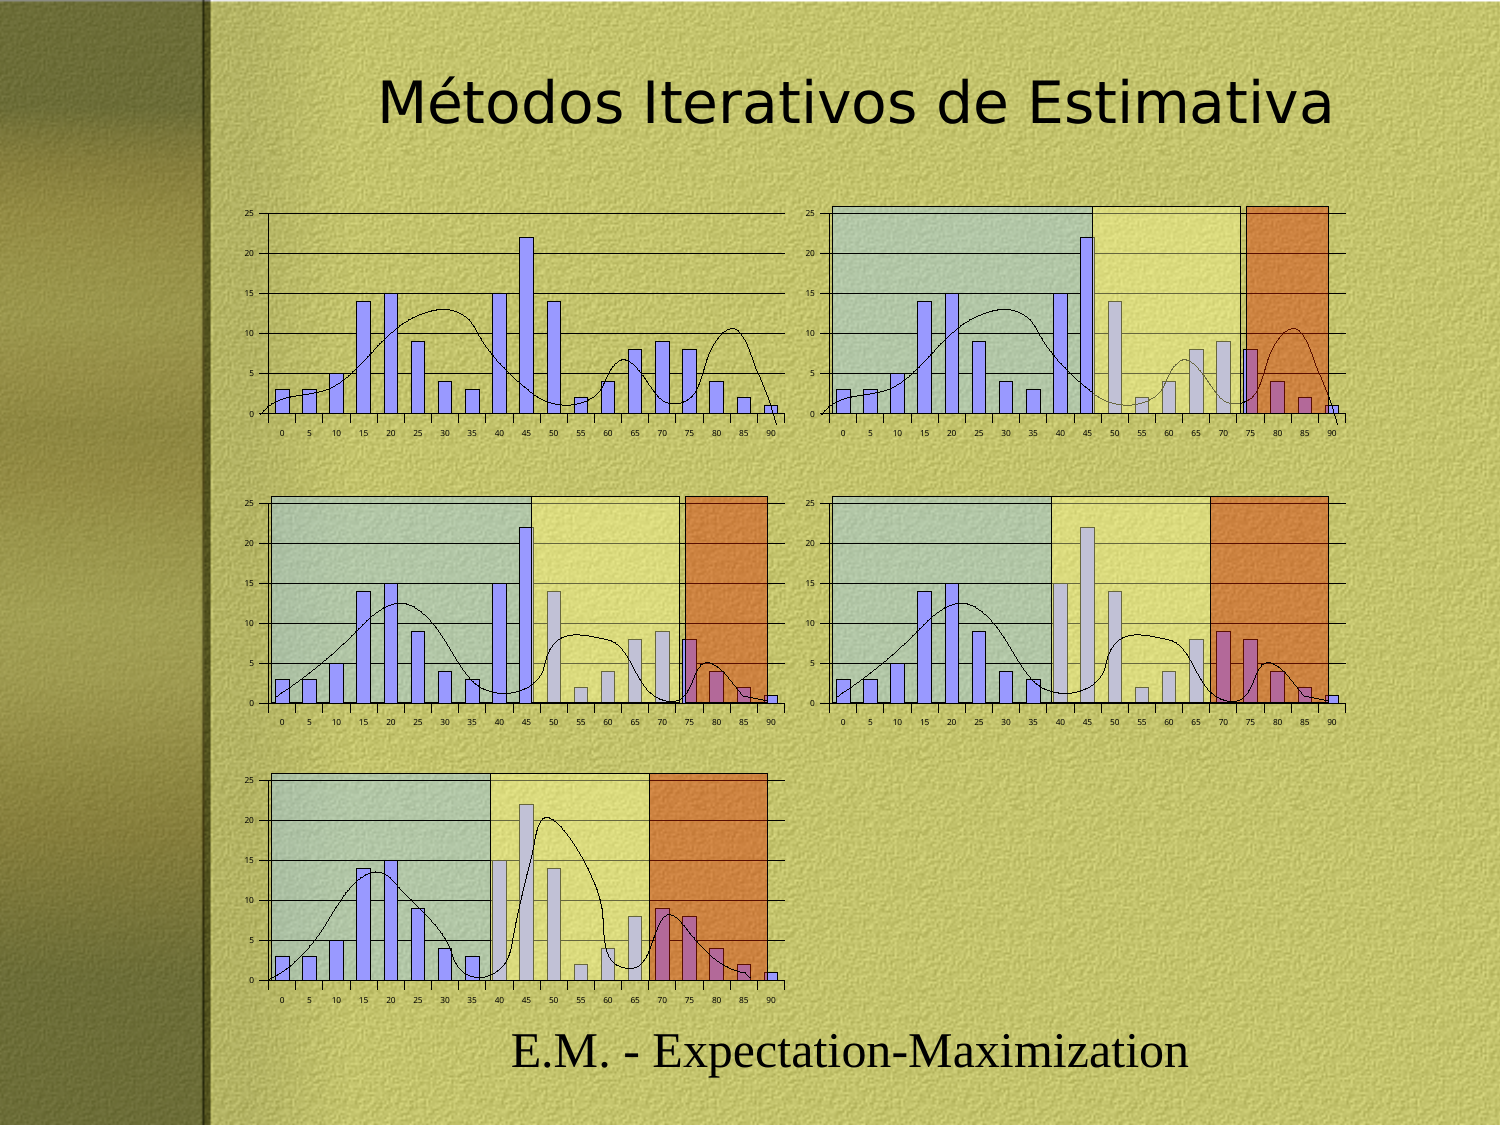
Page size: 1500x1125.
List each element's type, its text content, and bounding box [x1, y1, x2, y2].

text_box [1246, 206, 1329, 414]
title Métodos Iterativos de Estimativa [206, 9, 1500, 198]
text_box [1092, 206, 1241, 414]
text_box E.M. - Expectation-Maximization [496, 1015, 1205, 1100]
picture [0, 0, 1500, 1125]
text_box [531, 496, 680, 703]
chart [230, 200, 1500, 443]
text_box [490, 773, 768, 981]
chart [230, 767, 945, 1010]
text_box [685, 496, 768, 703]
chart [230, 489, 1500, 733]
text_box [1051, 496, 1329, 703]
